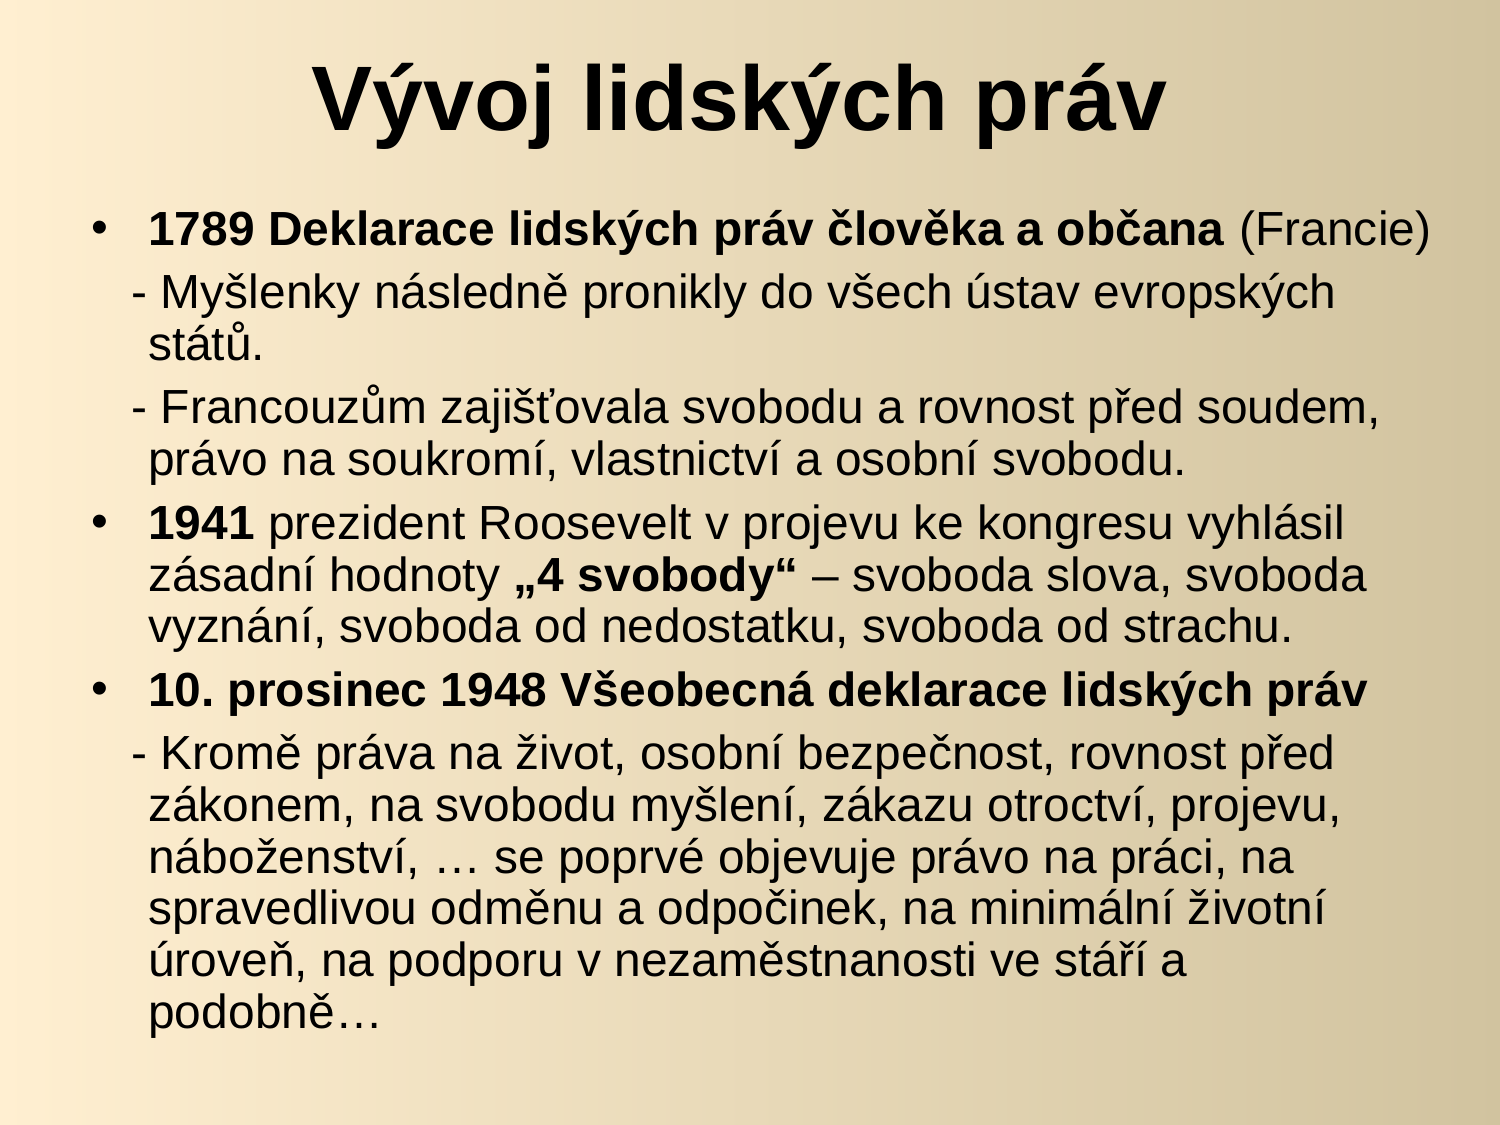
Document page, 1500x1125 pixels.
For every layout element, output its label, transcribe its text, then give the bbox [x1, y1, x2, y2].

title Vývoj lidských práv [64, 0, 1415, 188]
list 1789 Deklarace lidských práv člověka a občana (Francie) - Myšlenky následně pronikly do všech ústav evropských států. - Francouzům zajišťovala svobodu a rovnost před soudem, právo na soukromí, vlastnictví a osobní svobodu. 1941 prezident Roosevelt v projevu ke kongresu vyhlásil zásadní hodnoty „4 svobody“ – svoboda slova, svoboda vyznání, svoboda od nedostatku, svoboda od strachu. 10. prosinec 1948 Všeobecná deklarace lidských práv - Kromě práva na život, osobní bezpečnost, rovnost před zákonem, na svobodu myšlení, zákazu otroctví, projevu, náboženství, … se poprvé objevuje právo na práci, na spravedlivou odměnu a odpočinek, na minimální životní úroveň, na podporu v nezaměstnanosti ve stáří a podobně… [76, 196, 1449, 1112]
